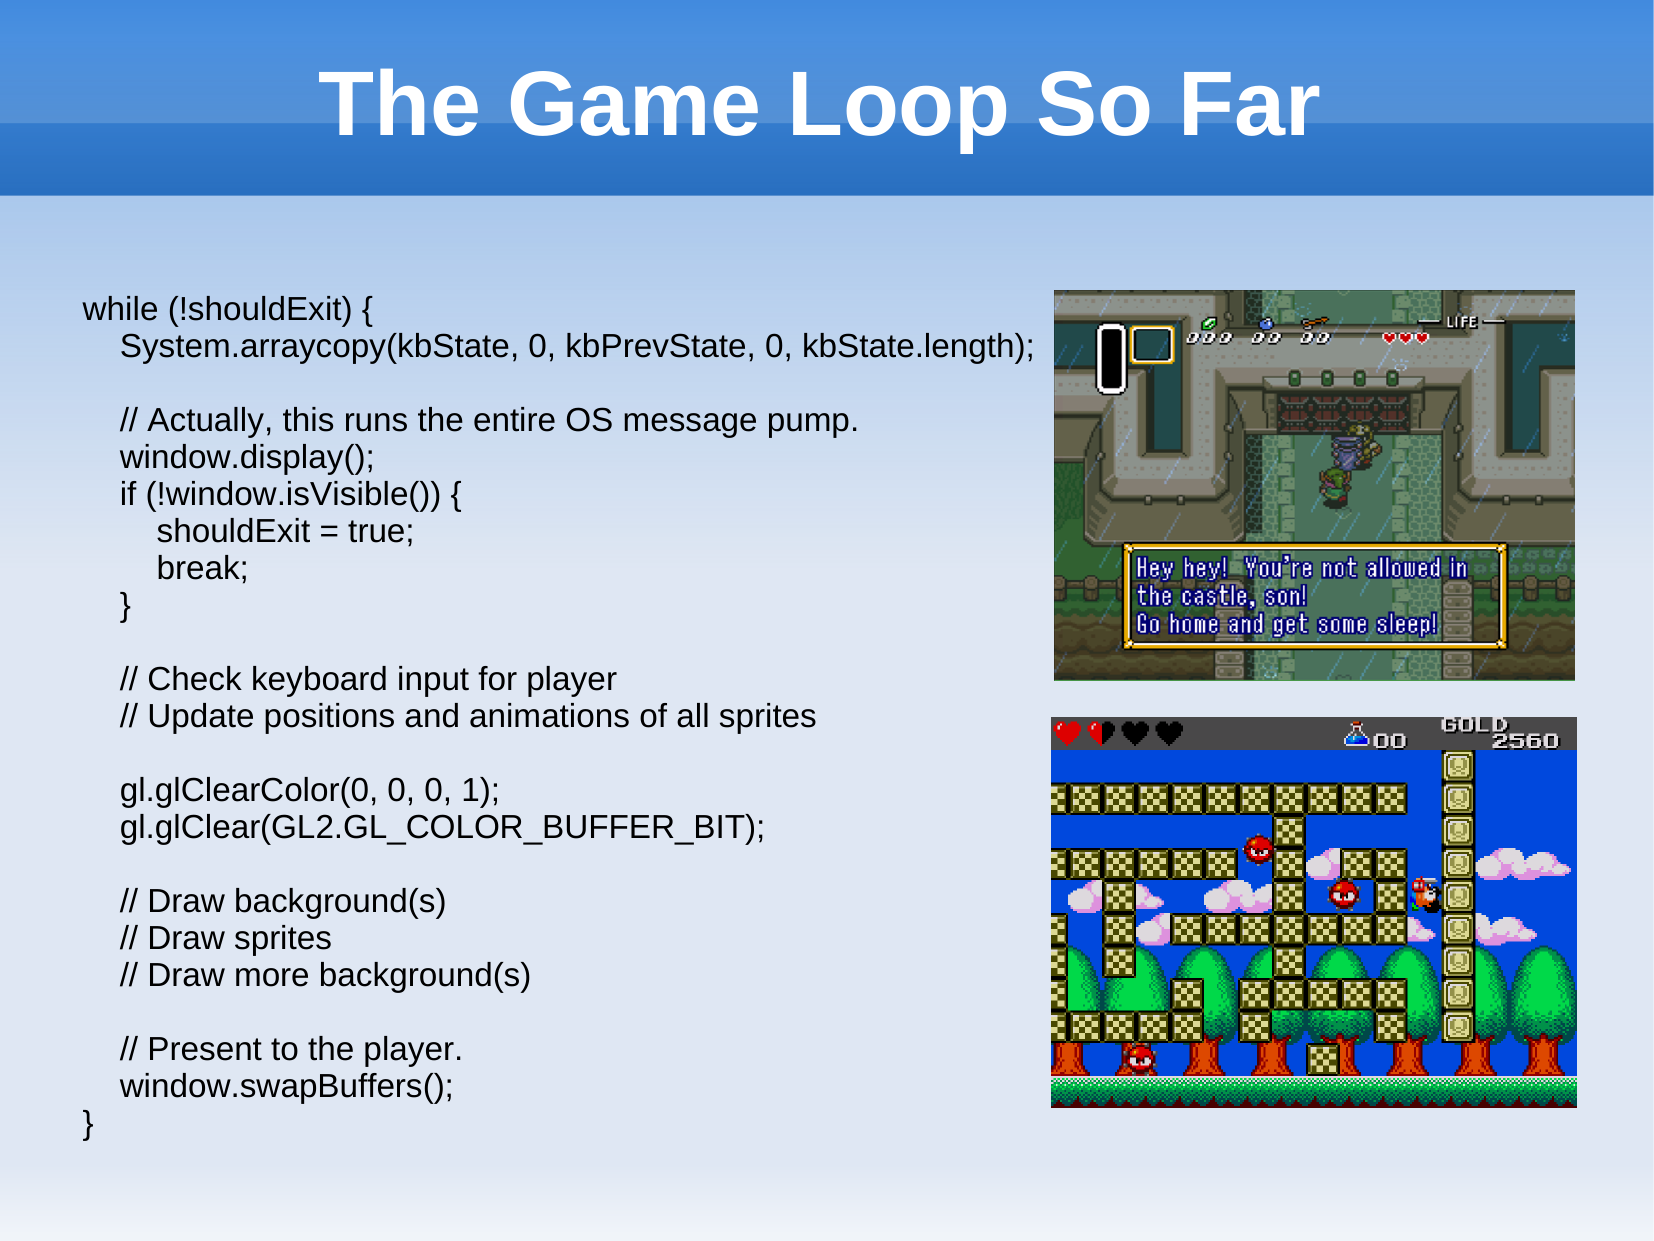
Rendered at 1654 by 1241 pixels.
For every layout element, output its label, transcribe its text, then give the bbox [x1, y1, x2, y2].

picture [0, 0, 1654, 1241]
list while (!shouldExit) { System.arraycopy(kbState, 0, kbPrevState, 0, kbState.length); // Actually, this runs the entire OS message pump. window.display(); if (!window.isVisible()) { shouldExit = true; break; } // Check keyboard input for player // Update positions and animations of all sprites gl.glClearColor(0, 0, 0, 1); gl.glClear(GL2.GL_COLOR_BUFFER_BIT); // Draw background(s) // Draw sprites // Draw more background(s) // Present to the player. window.swapBuffers(); } [82, 290, 1052, 1191]
title The Game Loop So Far [76, 0, 1565, 208]
